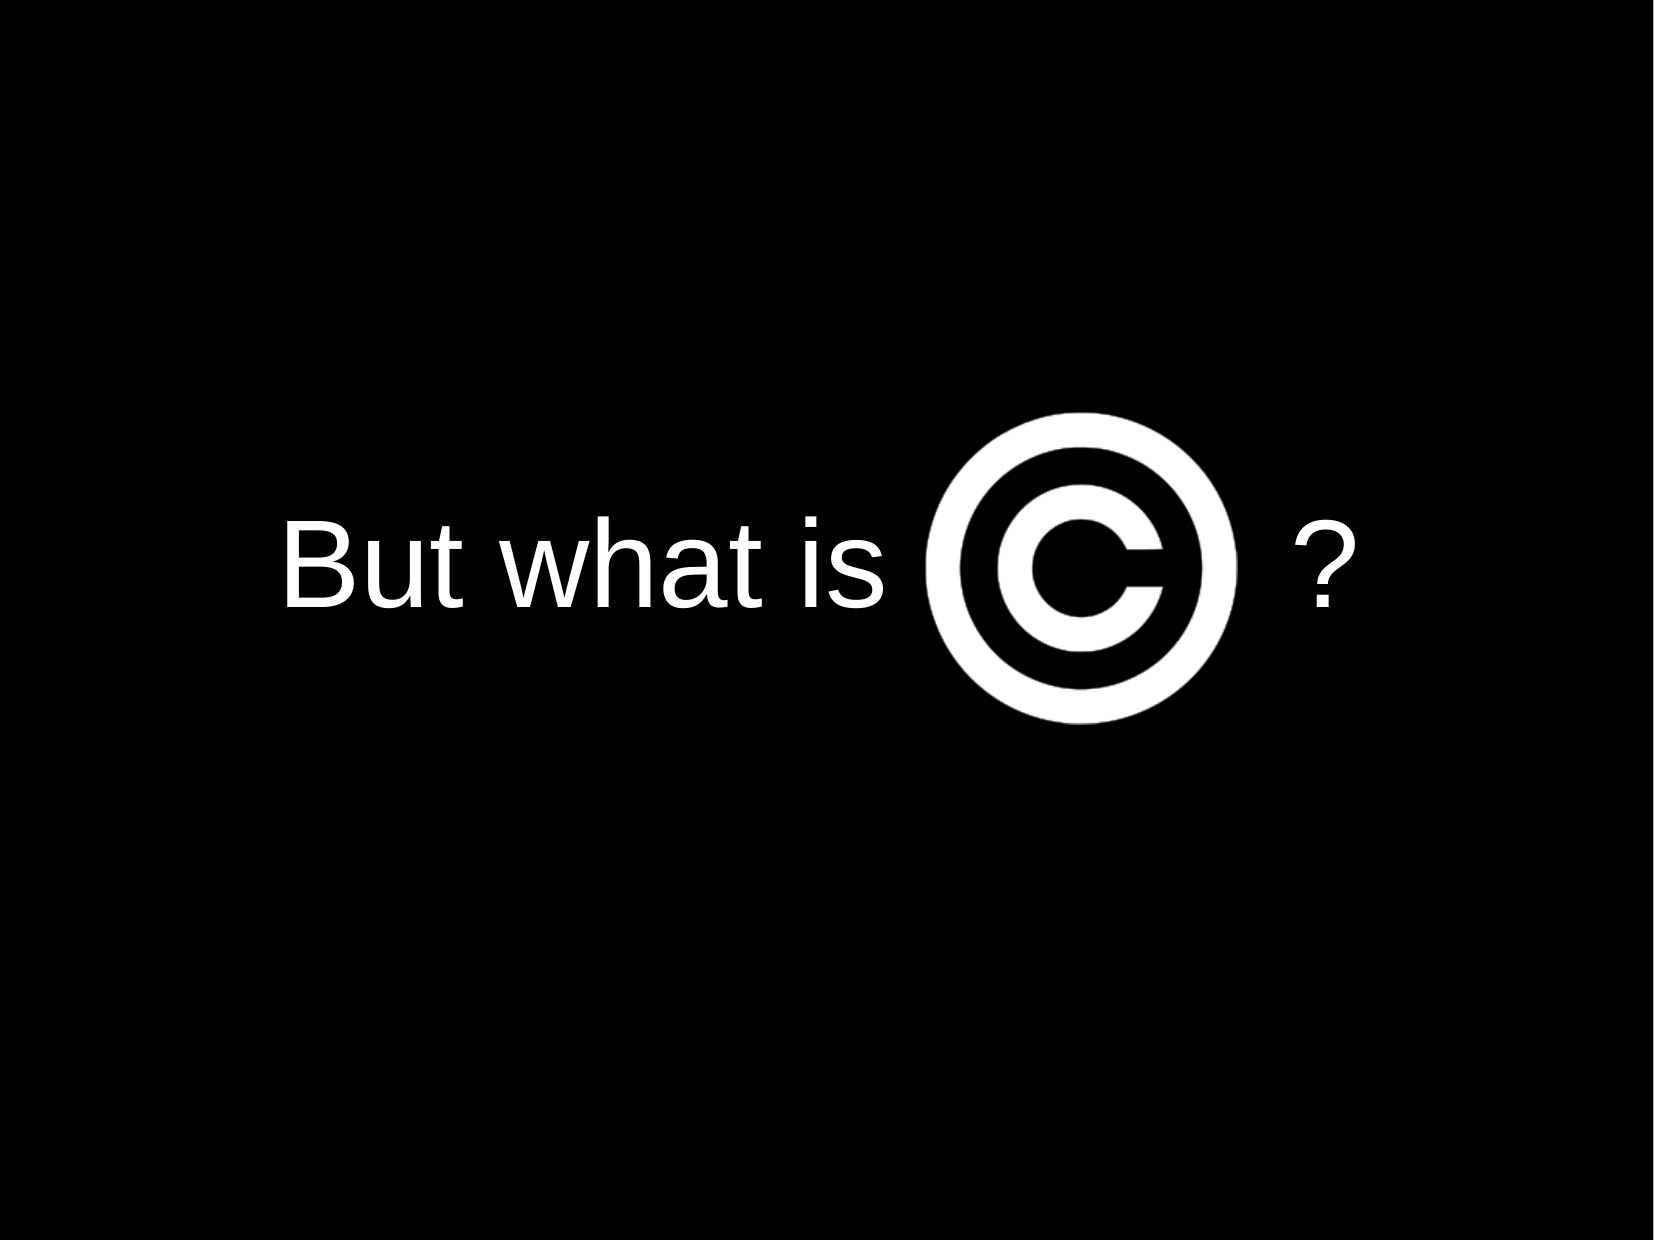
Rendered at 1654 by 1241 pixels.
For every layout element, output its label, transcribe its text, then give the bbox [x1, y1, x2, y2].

text_box But what is [262, 487, 904, 642]
text_box ? [1275, 487, 1375, 642]
picture [925, 412, 1238, 725]
